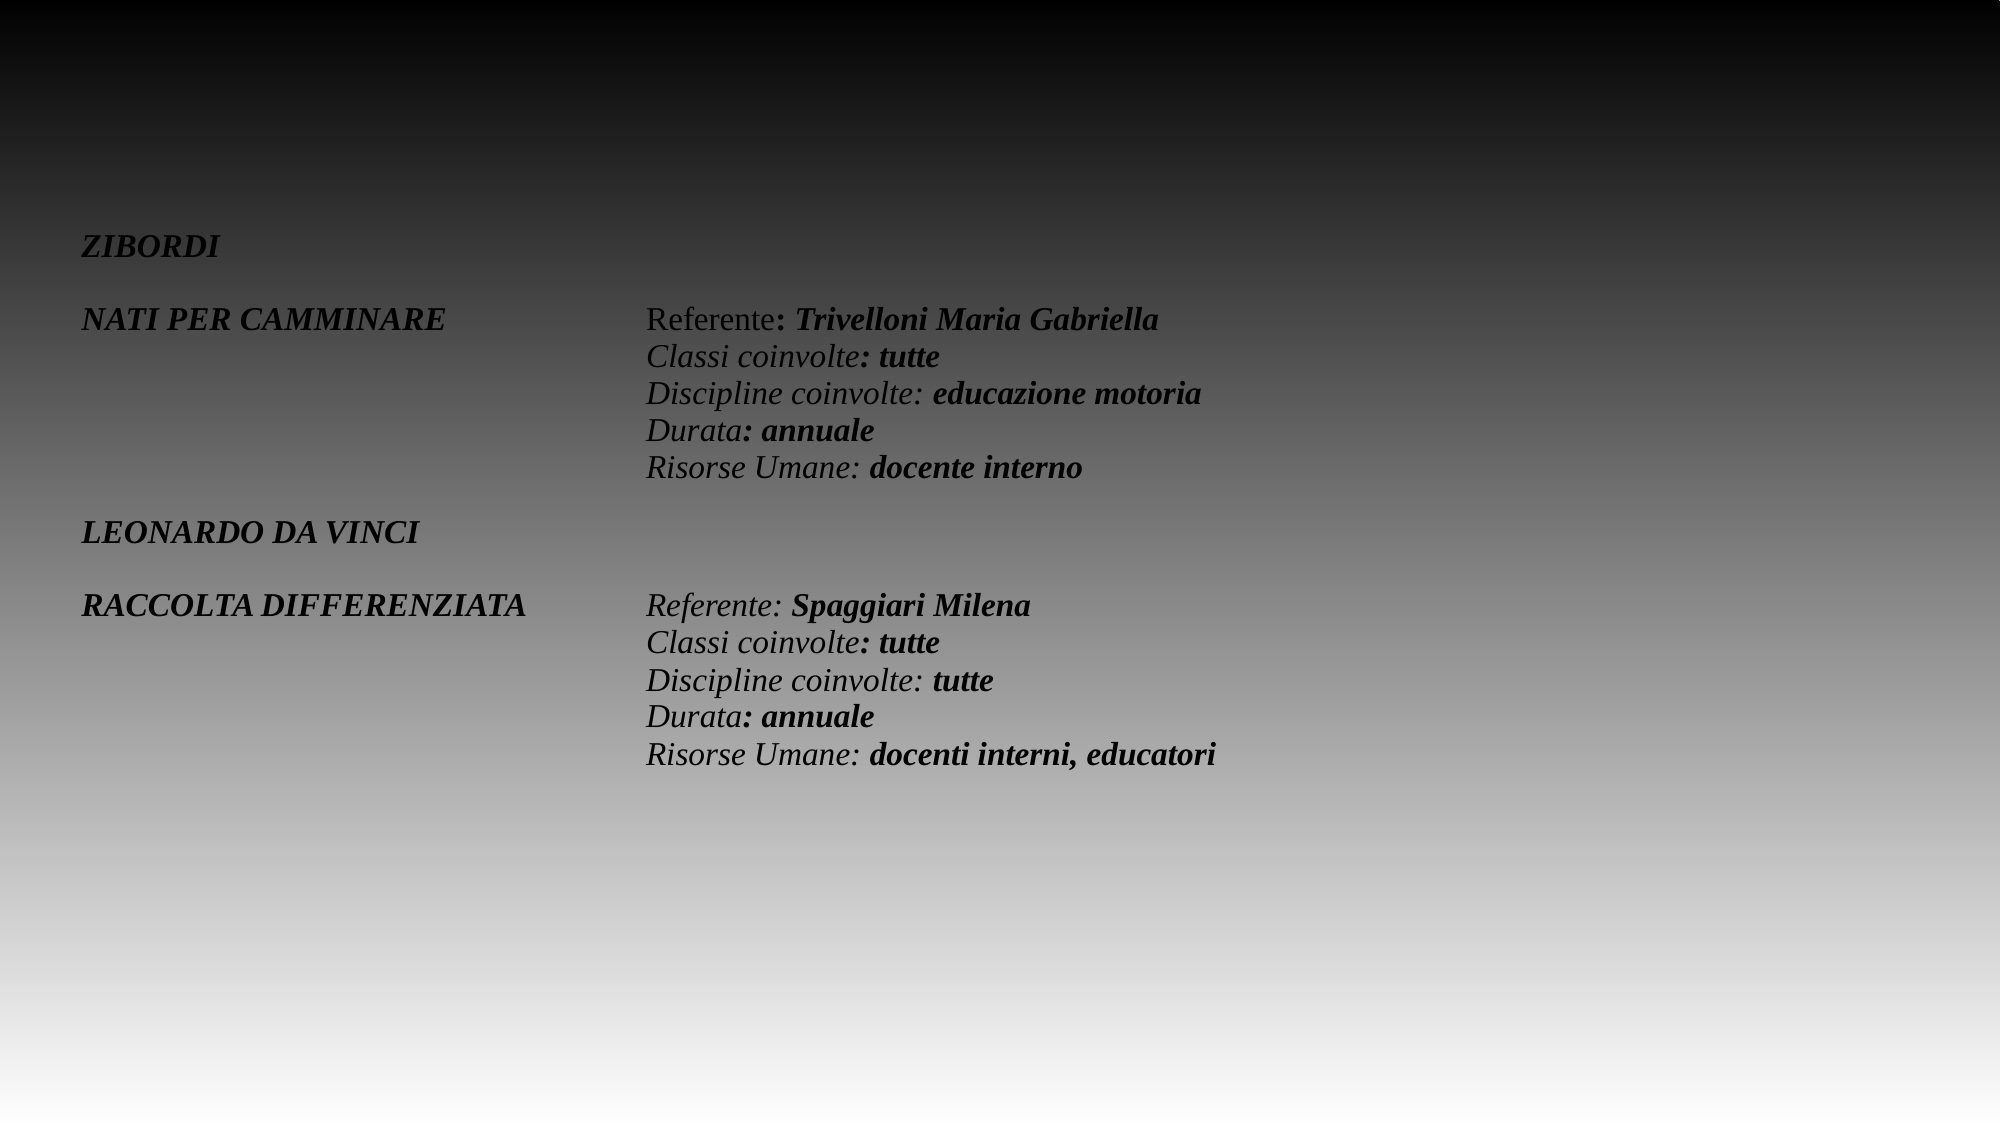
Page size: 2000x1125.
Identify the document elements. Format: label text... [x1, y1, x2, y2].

table_header ZIBORDI [67, 220, 631, 294]
table_cell RACCOLTA DIFFERENZIATA [67, 580, 631, 792]
table_cell [631, 506, 1886, 580]
table_header [631, 220, 1886, 294]
table_cell NATI PER CAMMINARE [67, 294, 631, 506]
table_cell Referente: Spaggiari Milena Classi coinvolte: tutte Discipline coinvolte: tutte Durata: annuale Risorse Umane: docenti interni, educatori [631, 580, 1886, 792]
table_cell Referente: Trivelloni Maria Gabriella Classi coinvolte: tutte Discipline coinvolte: educazione motoria Durata: annuale Risorse Umane: docente interno [631, 294, 1886, 506]
table_cell LEONARDO DA VINCI [67, 506, 631, 580]
